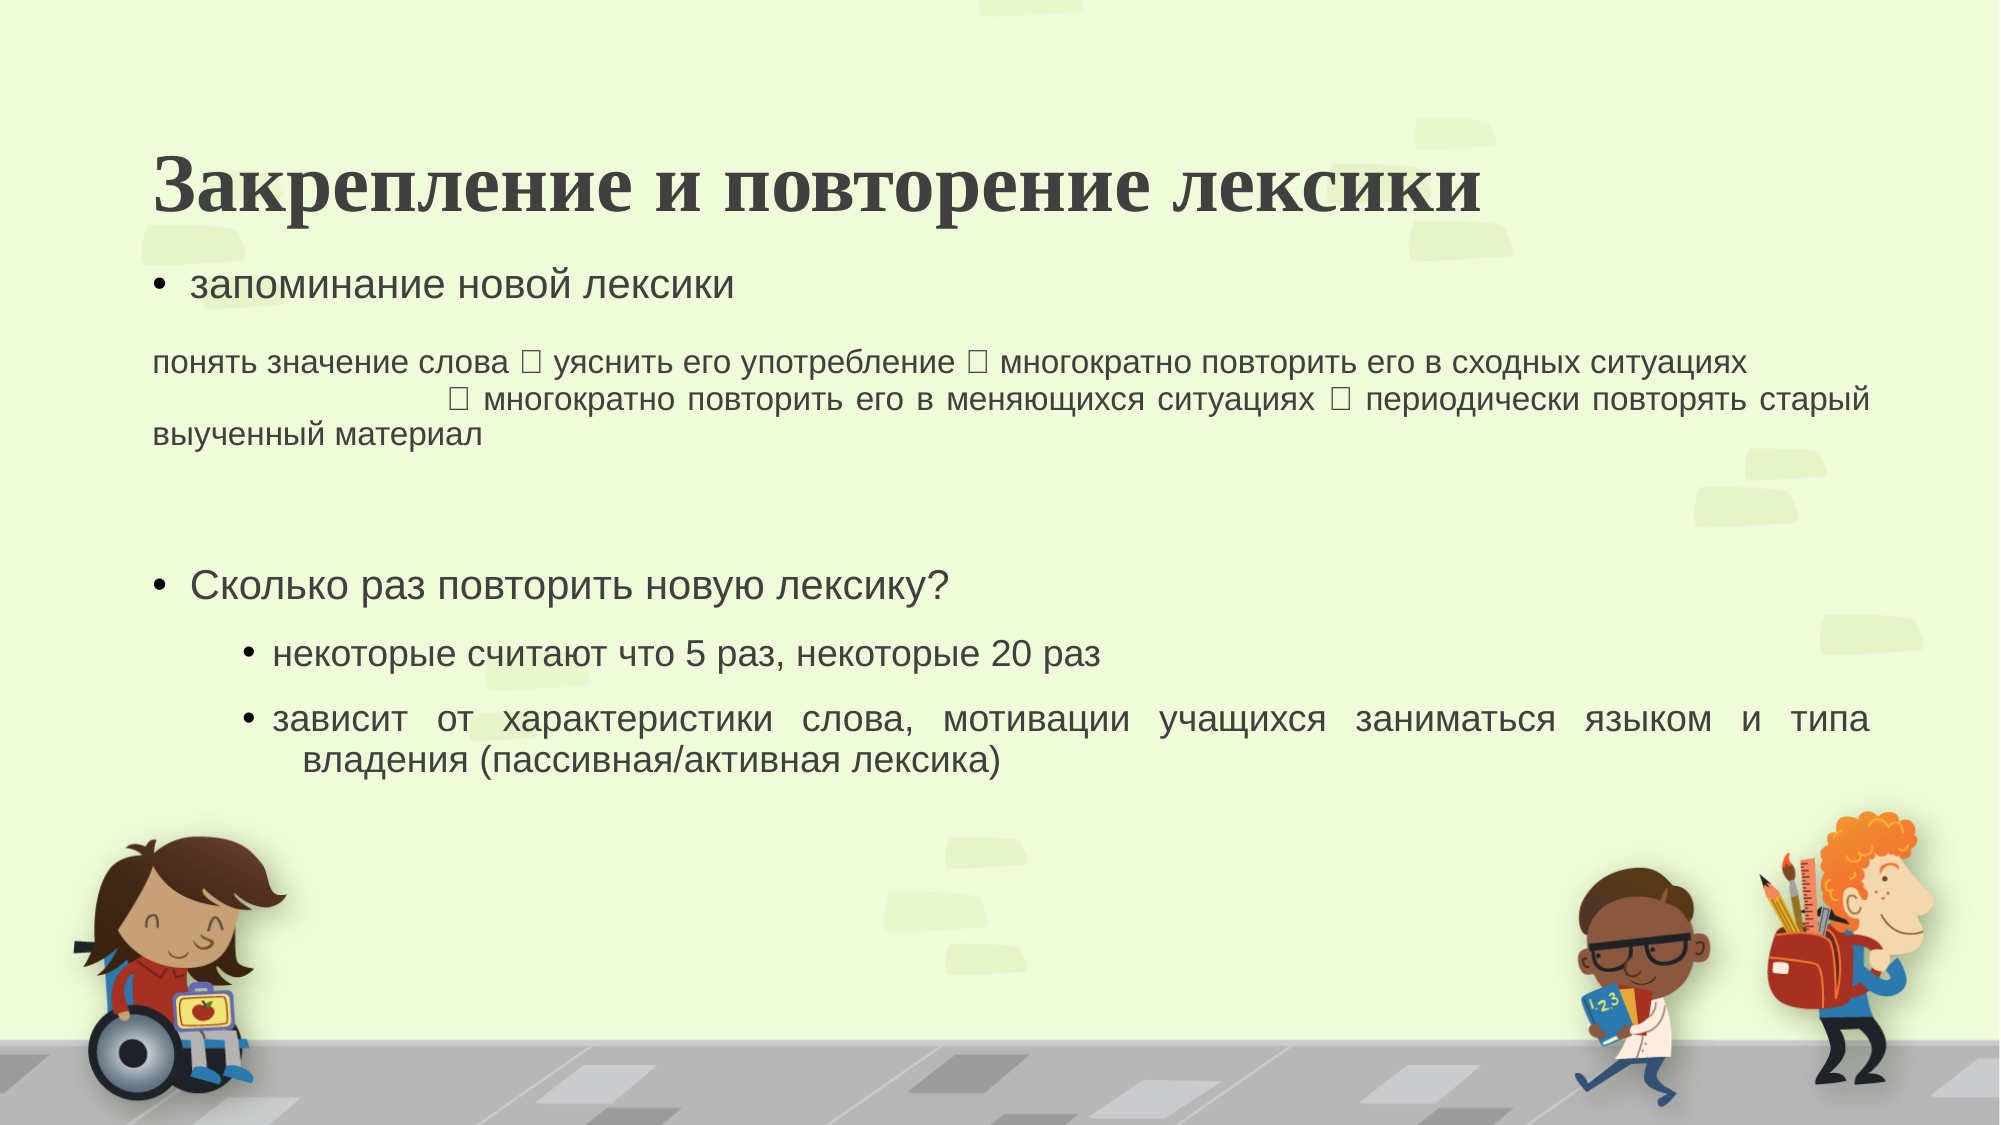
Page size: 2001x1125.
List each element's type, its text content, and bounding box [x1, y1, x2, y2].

title Закрепление и повторение лексики [137, 59, 1750, 238]
list запоминание новой лексики понять значение слова  уяснить его употребление  многократно повторить его в сходных ситуациях  многократно повторить его в меняющихся ситуациях  периодически повторять старый выученный материал Сколько раз повторить новую лексику? некоторые считают что 5 раз, некоторые 20 раз зависит от характеристики слова, мотивации учащихся заниматься языком и типа владения (пассивная/активная лексика) [137, 255, 1886, 929]
